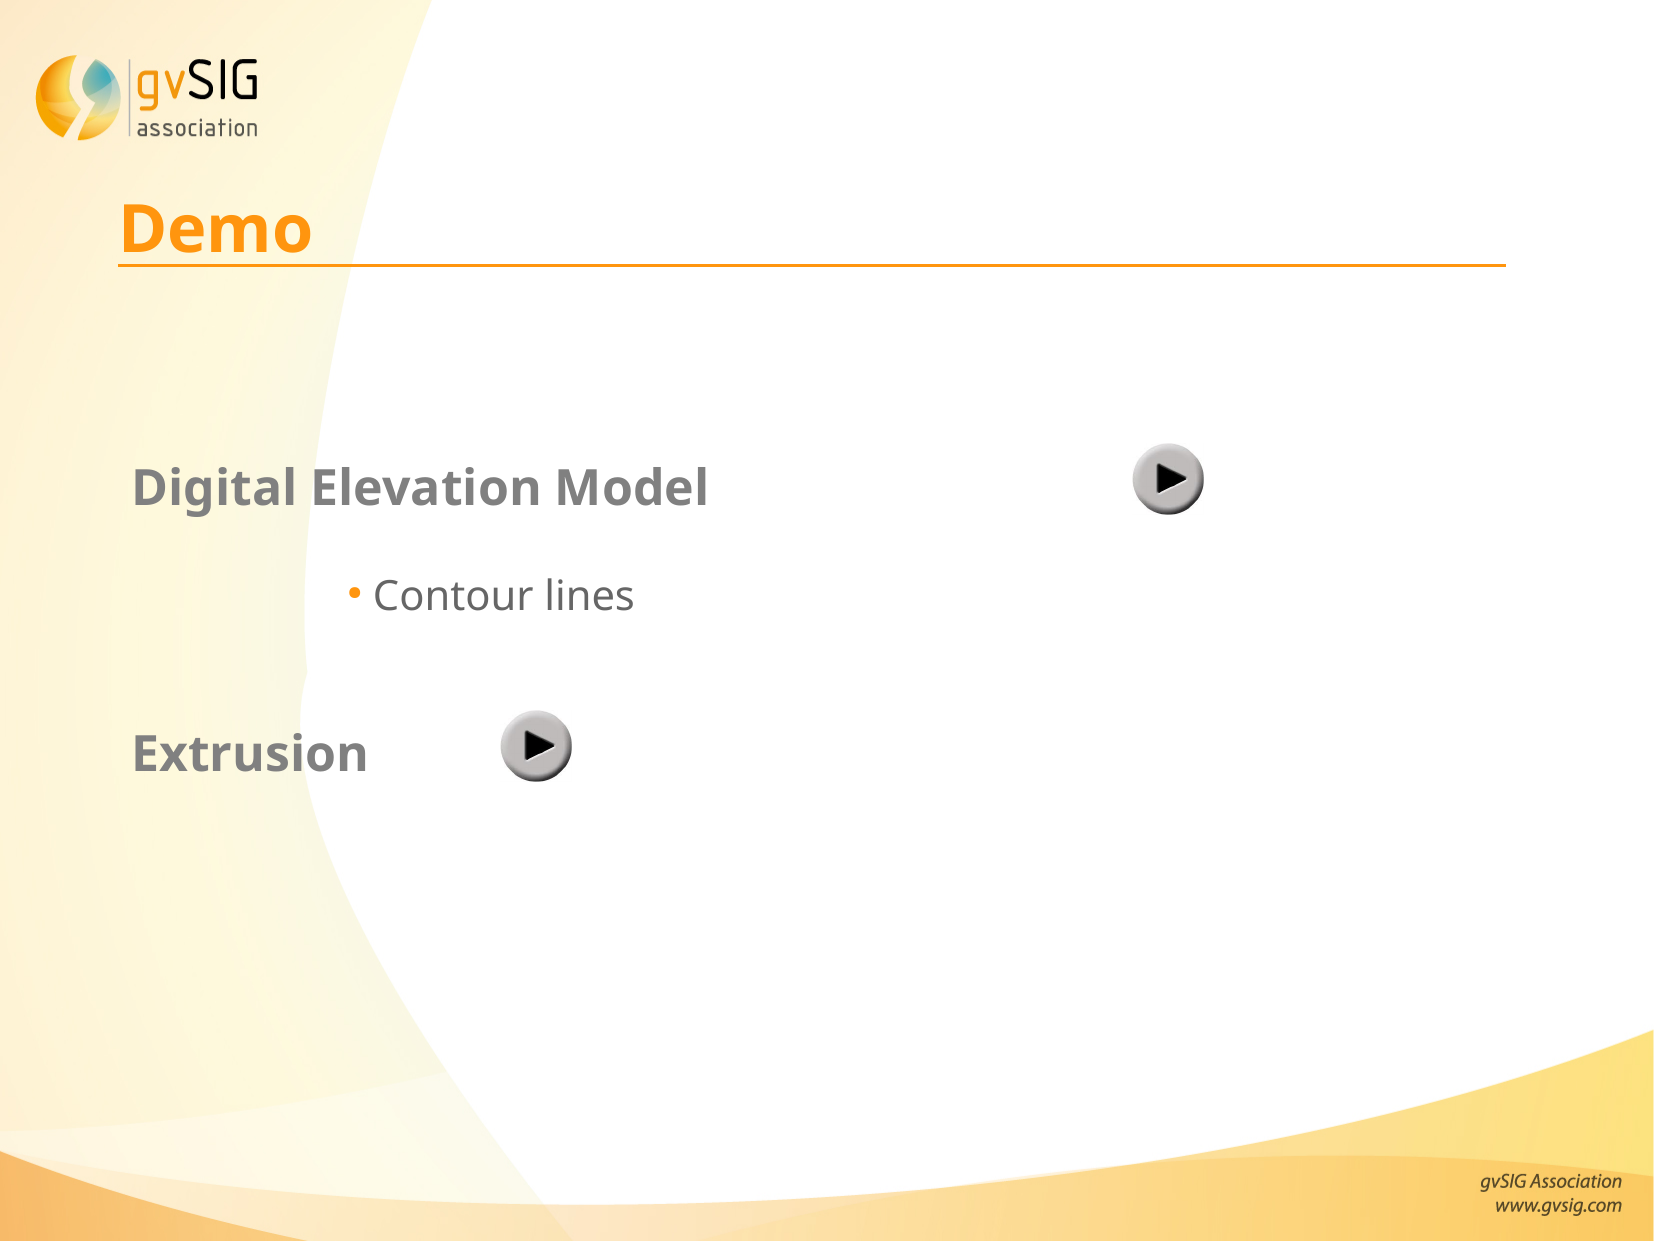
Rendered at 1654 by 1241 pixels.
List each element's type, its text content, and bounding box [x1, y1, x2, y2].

title Demo [118, 177, 1607, 276]
title Extrusion [118, 708, 1086, 797]
picture [0, 0, 1654, 1241]
text_box Contour lines [332, 530, 793, 594]
title Digital Elevation Model [118, 441, 1086, 531]
